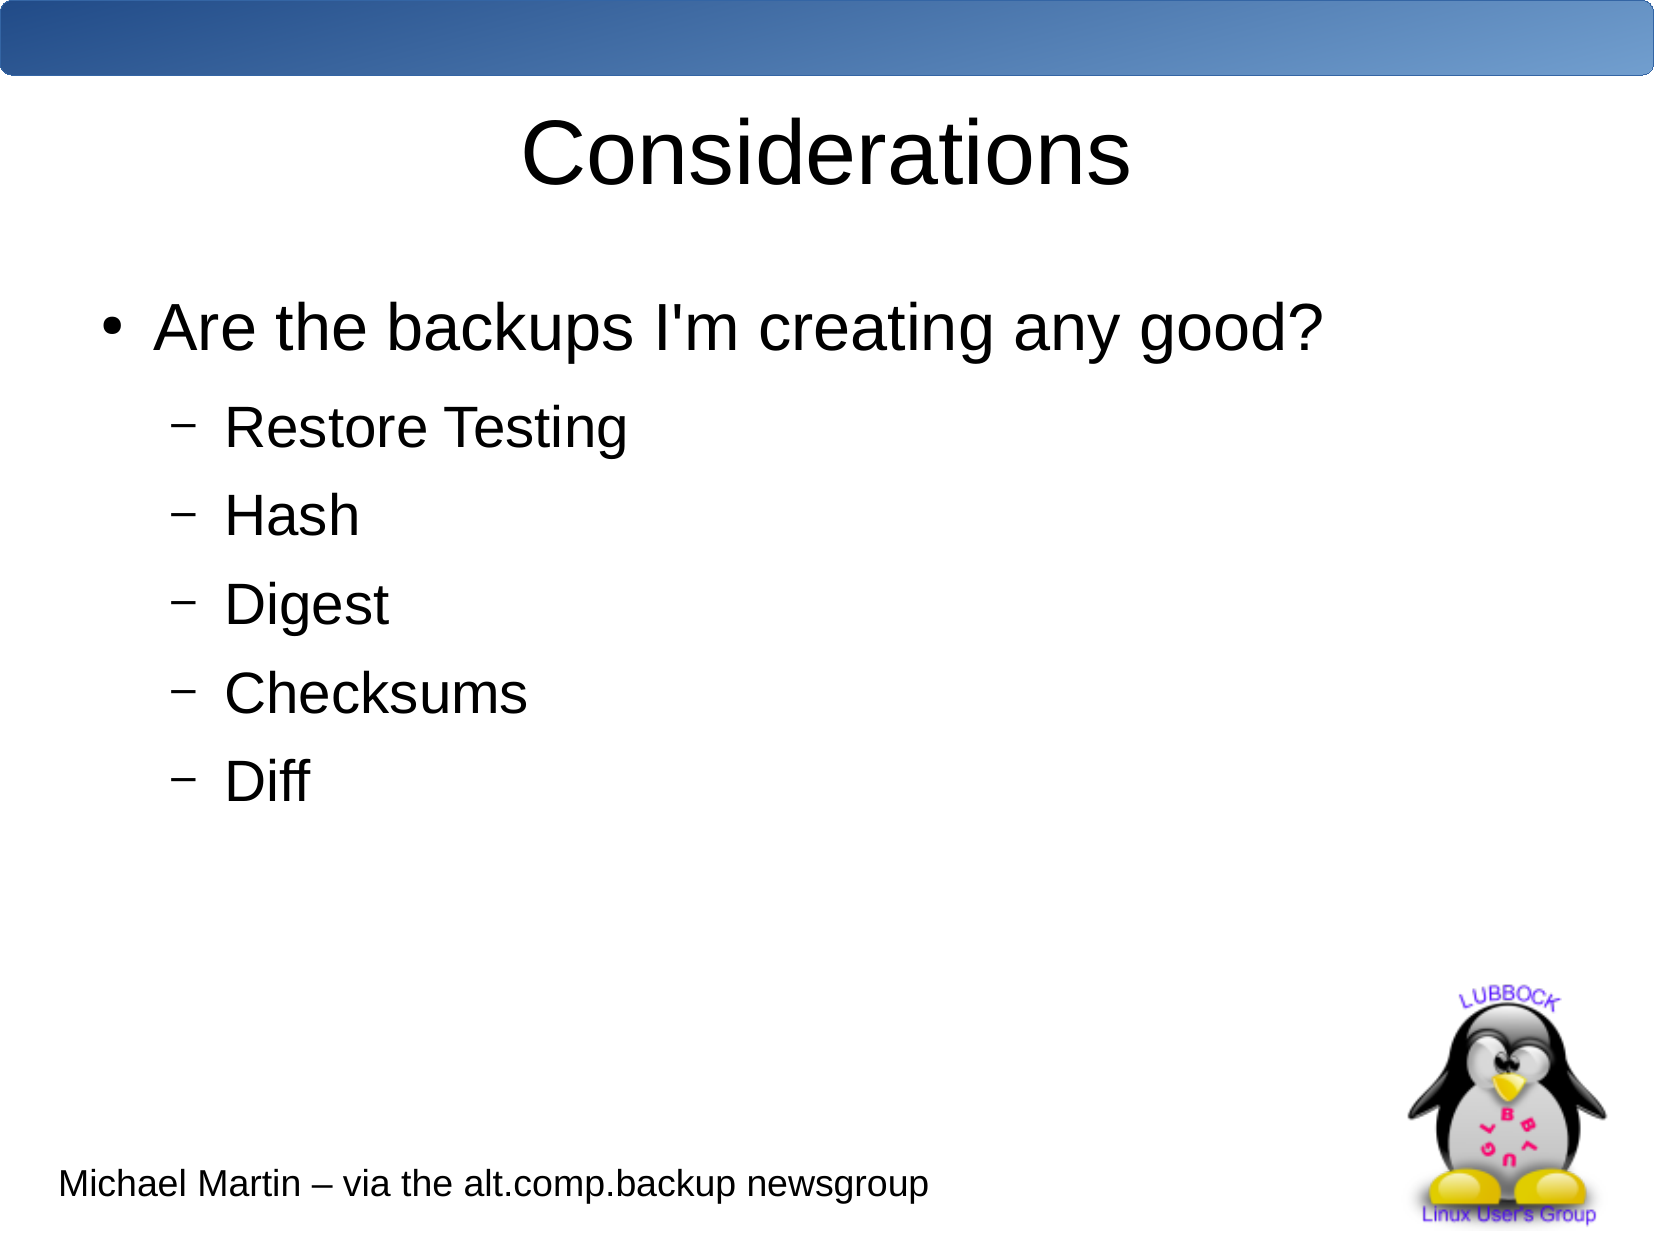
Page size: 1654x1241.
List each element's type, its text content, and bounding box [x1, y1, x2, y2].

list Are the backups I'm creating any good? Restore Testing Hash Digest Checksums Diff [82, 290, 1571, 1010]
text_box Michael Martin – via the alt.comp.backup newsgroup [43, 1155, 1081, 1212]
text_box [0, 0, 1654, 76]
title Considerations [82, 76, 1571, 257]
picture [1380, 974, 1636, 1231]
